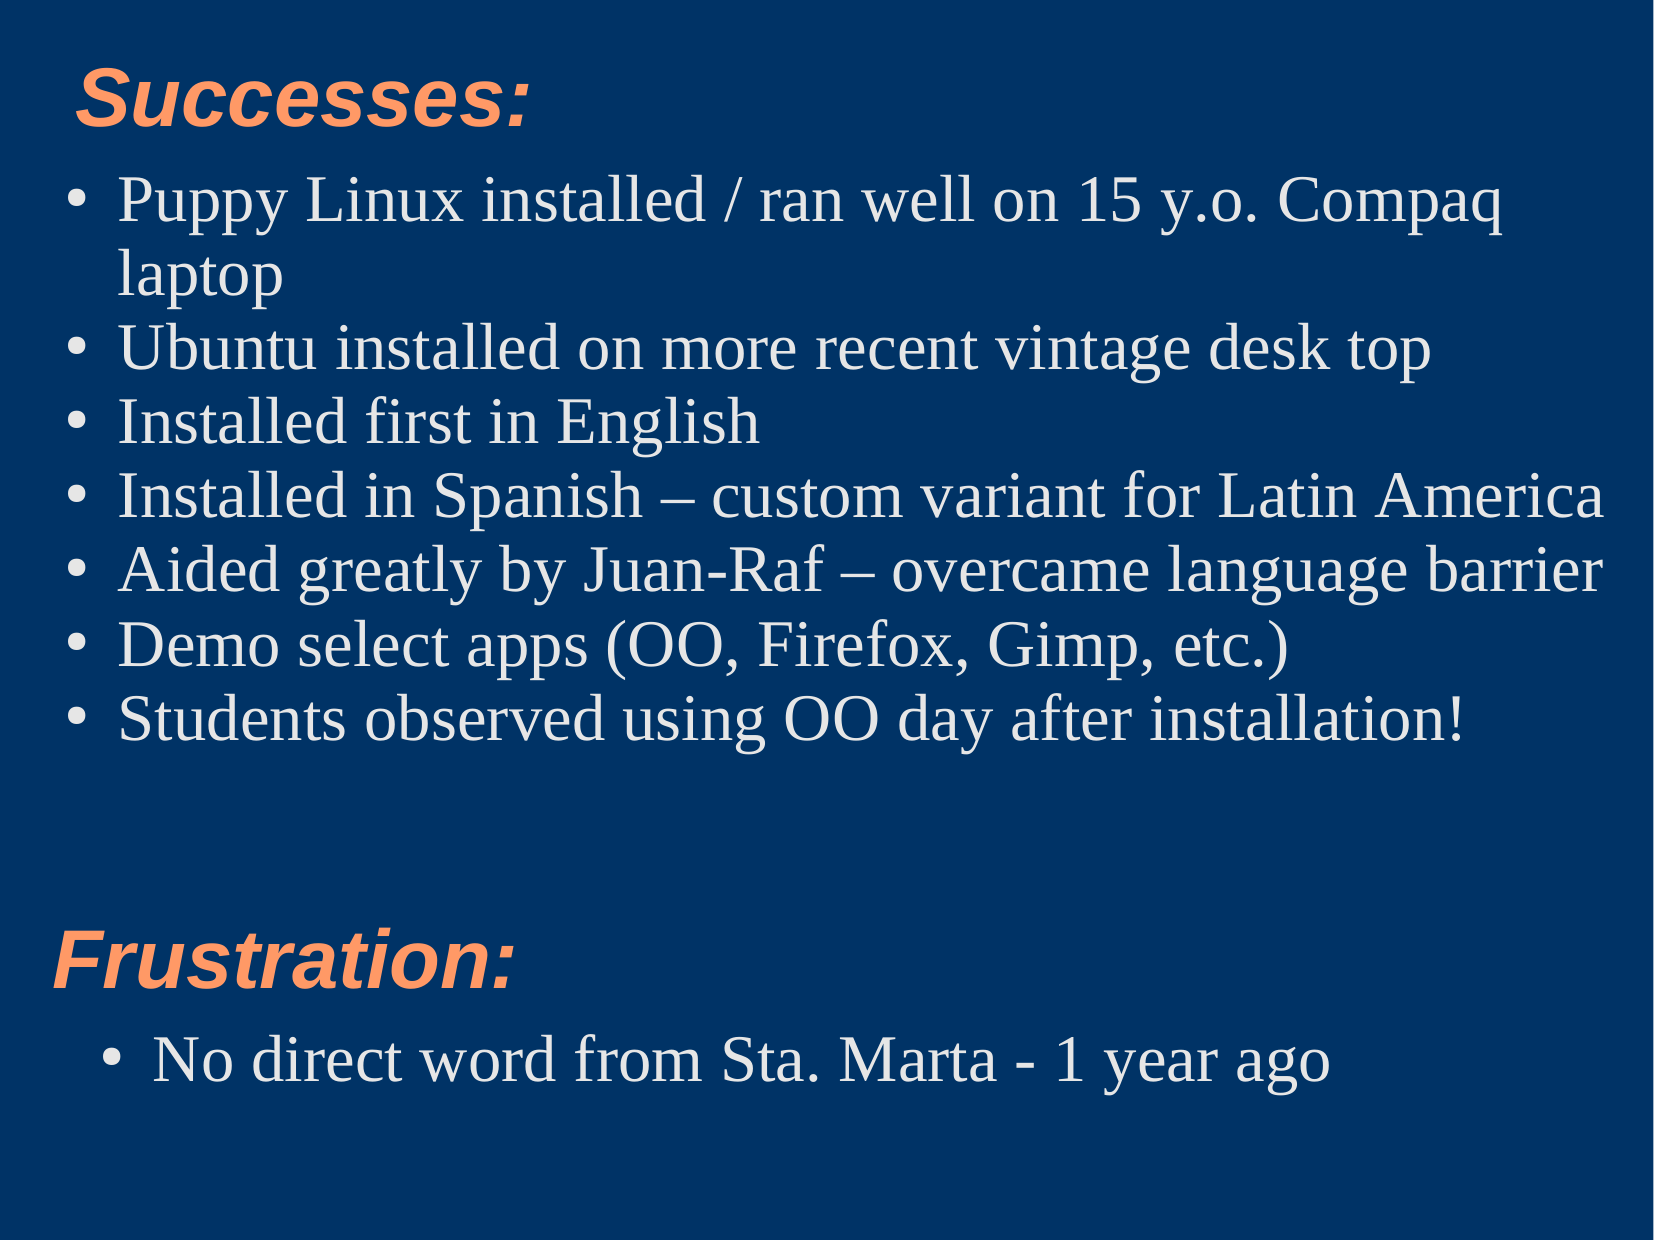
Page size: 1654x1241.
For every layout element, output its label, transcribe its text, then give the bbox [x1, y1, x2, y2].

title Successes: [75, 35, 631, 161]
list Puppy Linux installed / ran well on 15 y.o. Compaq laptop Ubuntu installed on more recent vintage desk top Installed first in English Installed in Spanish – custom variant for Latin America Aided greatly by Juan-Raf – overcame language barrier Demo select apps (OO, Firefox, Gimp, etc.) Students observed using OO day after installation! [47, 162, 1627, 916]
list No direct word from Sta. Marta - 1 year ago [82, 1021, 1654, 1162]
title Frustration: [52, 897, 630, 1023]
